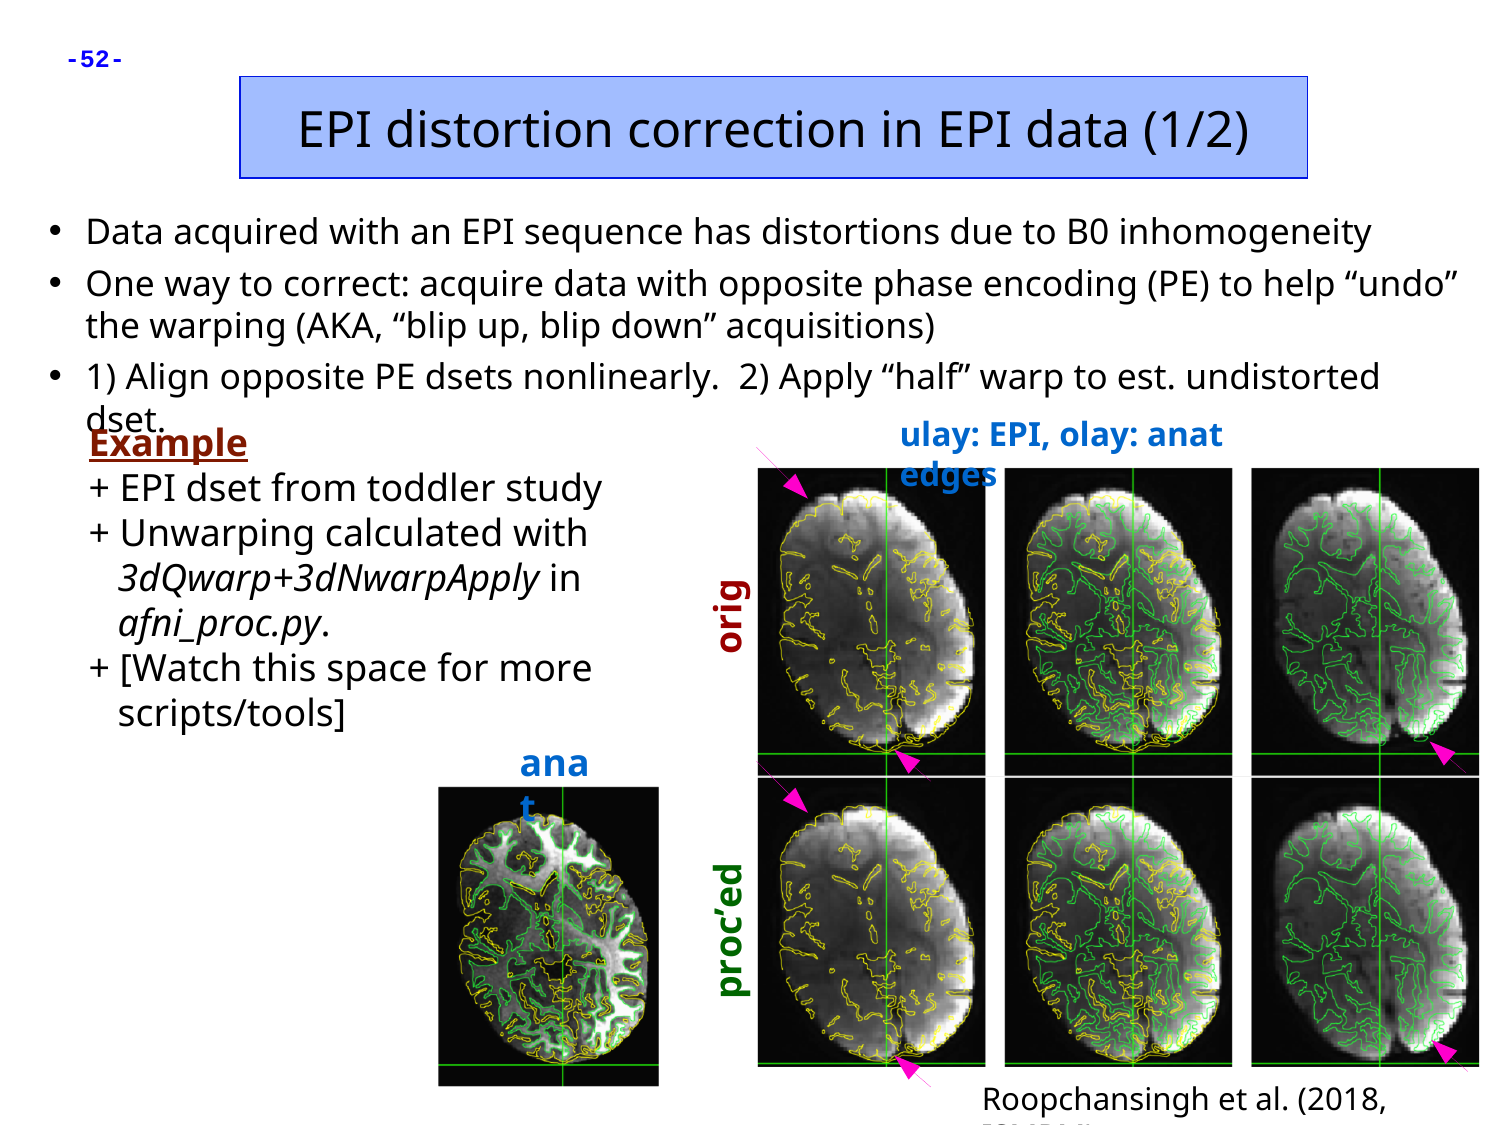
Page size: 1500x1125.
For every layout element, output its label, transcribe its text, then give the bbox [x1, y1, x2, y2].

text_box EPI distortion correction in EPI data (1/2) [240, 76, 1308, 179]
picture [926, 472, 933, 482]
text_box proc’ed [696, 840, 757, 1015]
text_box Roopchansingh et al. (2018, ISMRM) [967, 1071, 1496, 1125]
text_box orig [696, 557, 757, 670]
picture [438, 786, 659, 1088]
text_box Example + EPI dset from toddler study + Unwarping calculated with 3dQwarp+3dNwarpApply in afni_proc.py. + [Watch this space for more scripts/tools] [73, 411, 658, 742]
picture [947, 472, 954, 482]
text_box anat [504, 731, 614, 792]
text_box ulay: EPI, olay: anat edges [884, 406, 1331, 467]
picture [756, 466, 1480, 1067]
text_box Data acquired with an EPI sequence has distortions due to B0 inhomogeneity One way to correct: acquire data with opposite phase encoding (PE) to help “undo” the warping (AKA, “blip up, blip down” acquisitions) 1) Align opposite PE dsets nonlinearly. 2) Apply “half” warp to est. undistorted dset. [33, 201, 1480, 285]
